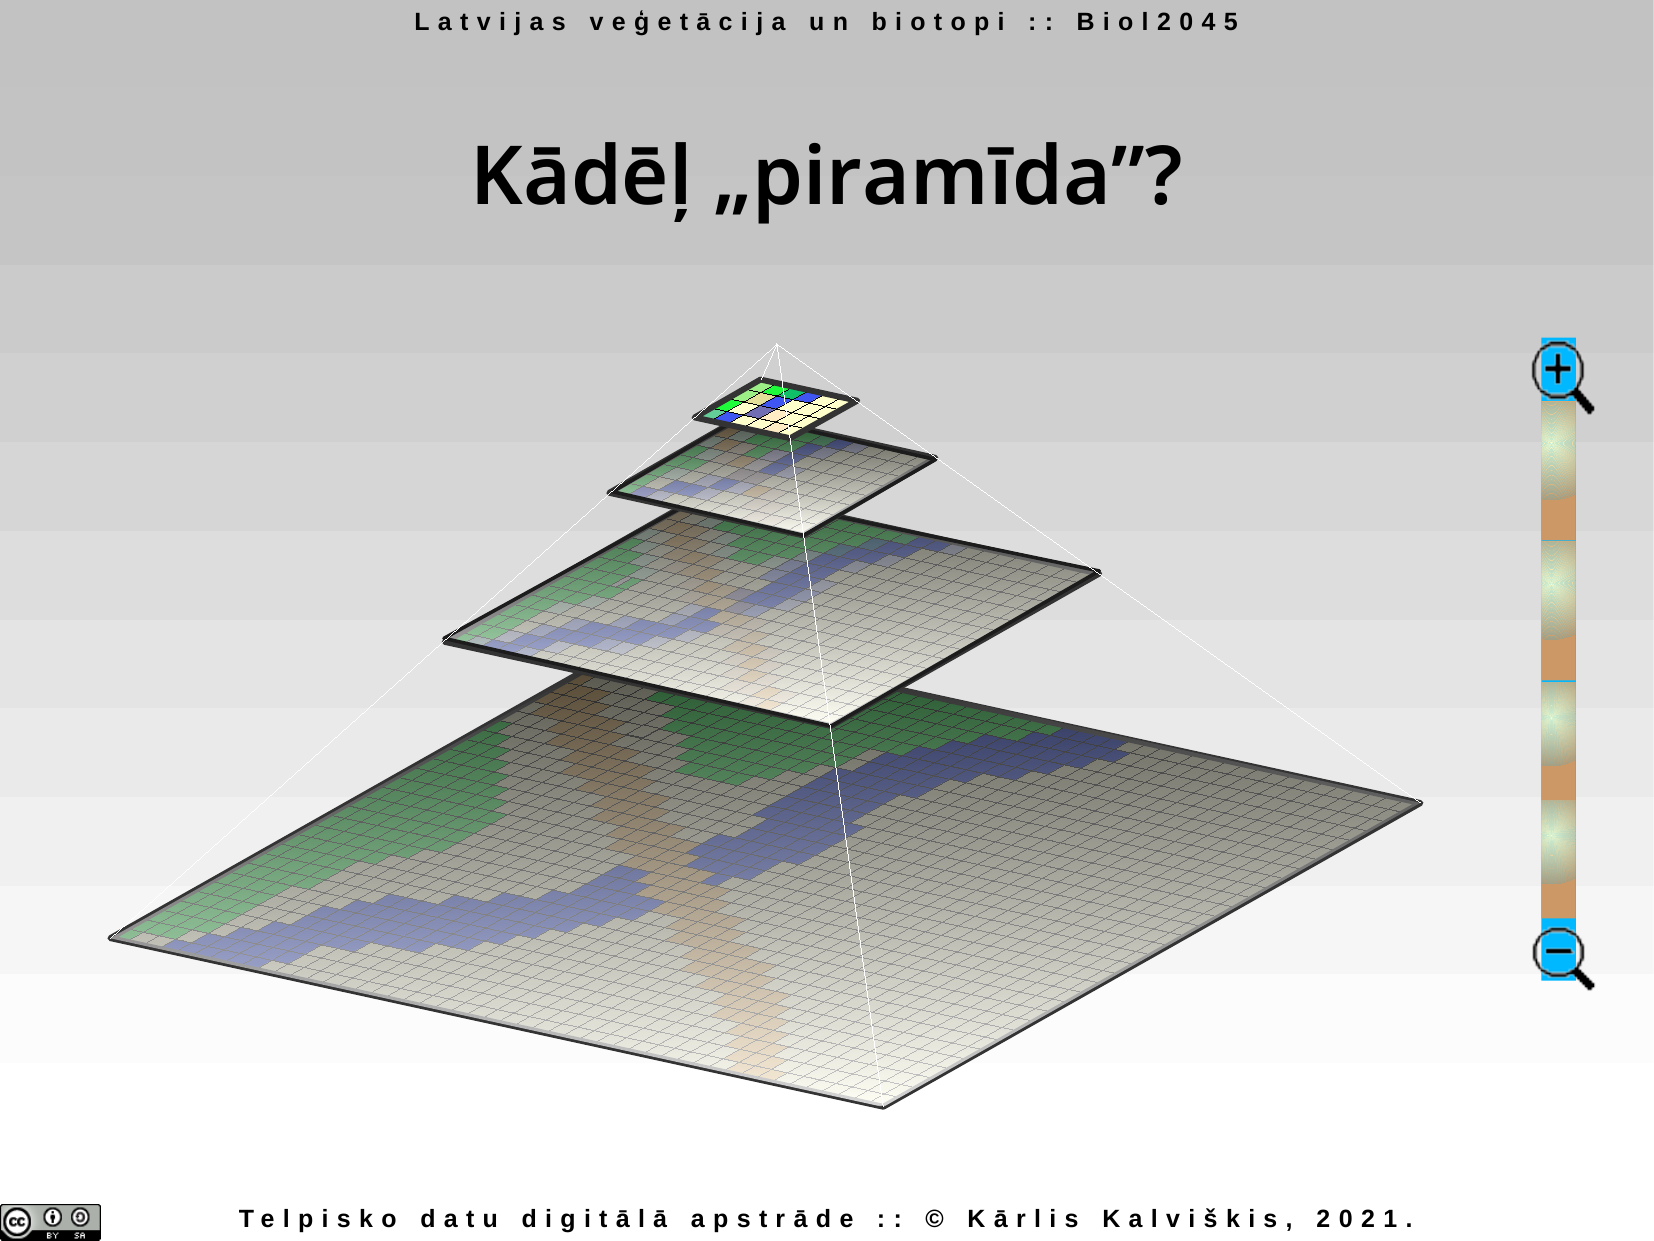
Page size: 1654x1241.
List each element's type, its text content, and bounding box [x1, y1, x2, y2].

picture [0, 0, 1654, 1241]
text_box [443, 511, 1100, 726]
text_box [705, 383, 847, 434]
text_box [1541, 434, 1576, 923]
text_box [110, 674, 1421, 1107]
title Kādēļ „piramīda”? [29, 49, 1625, 296]
text_box [613, 427, 936, 536]
